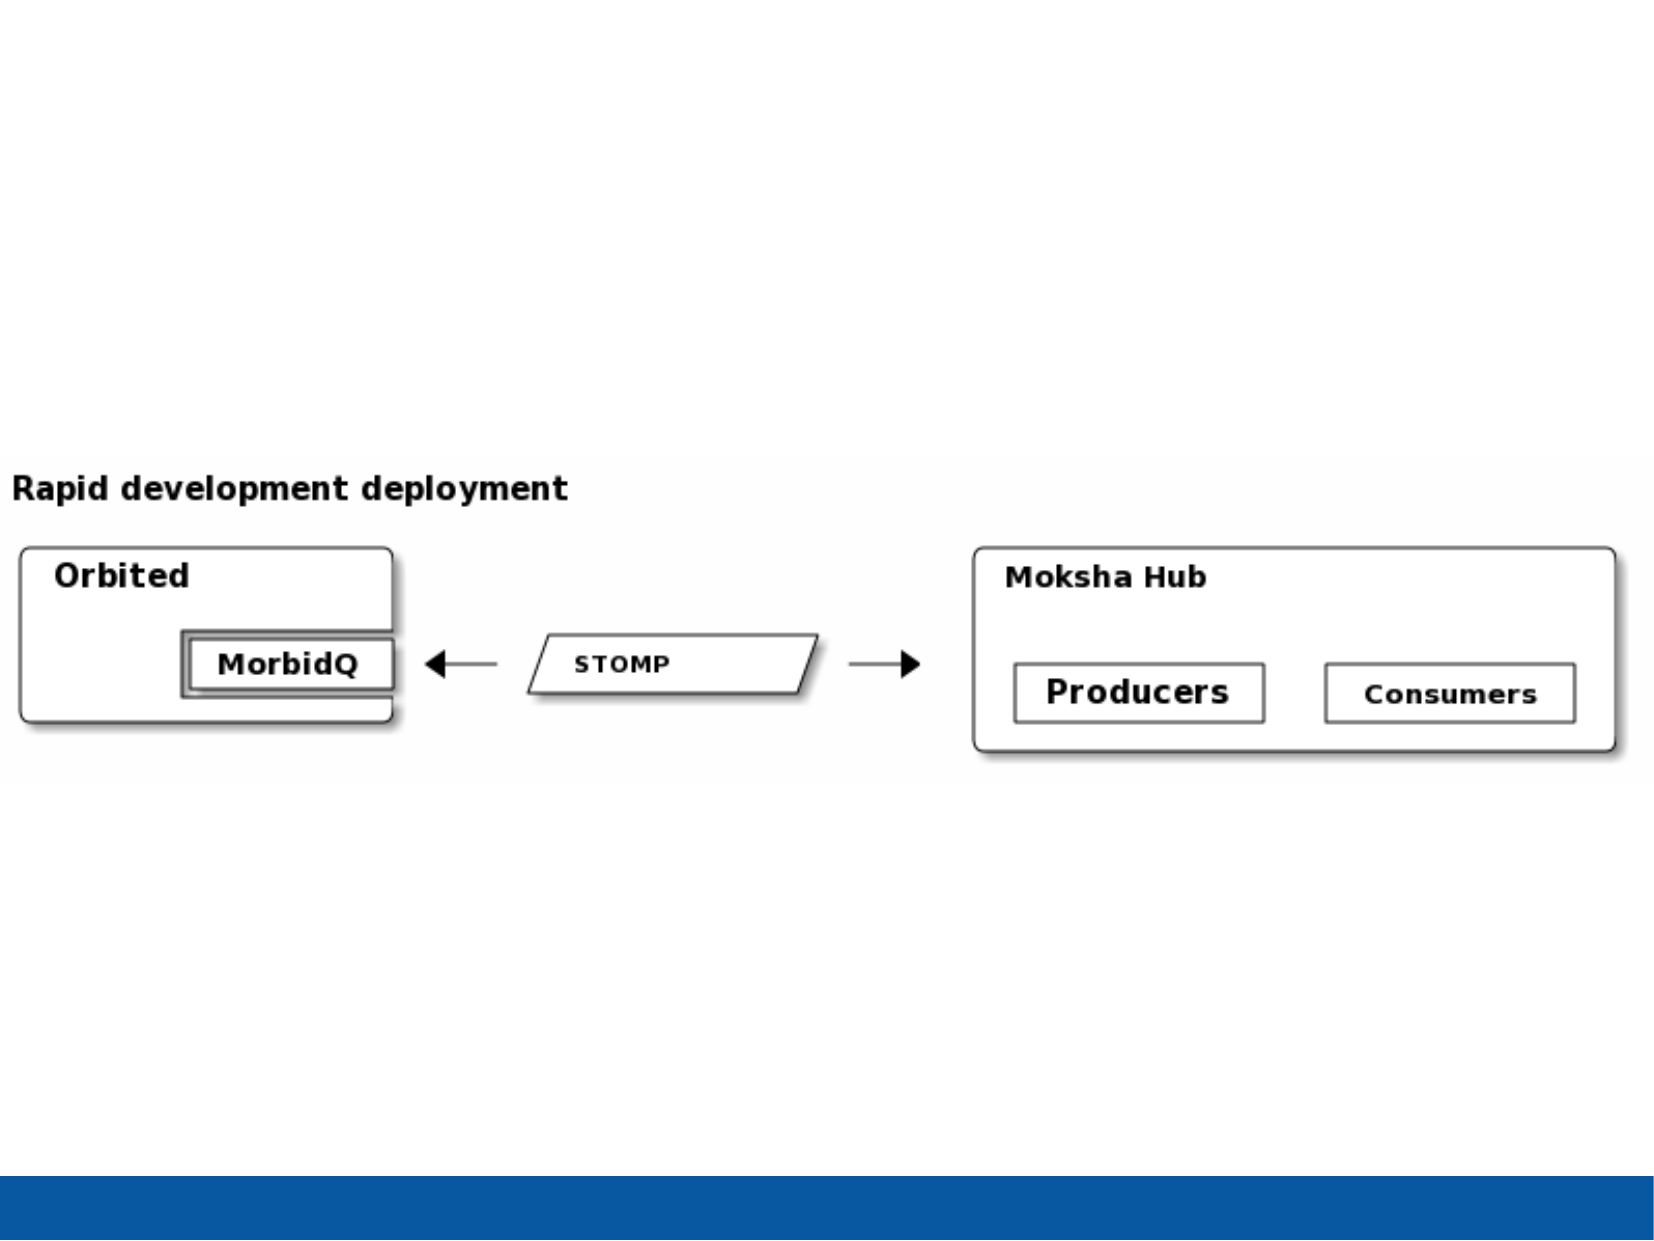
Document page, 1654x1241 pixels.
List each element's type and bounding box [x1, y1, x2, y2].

picture [0, 457, 1654, 783]
picture [0, 1176, 1654, 1240]
